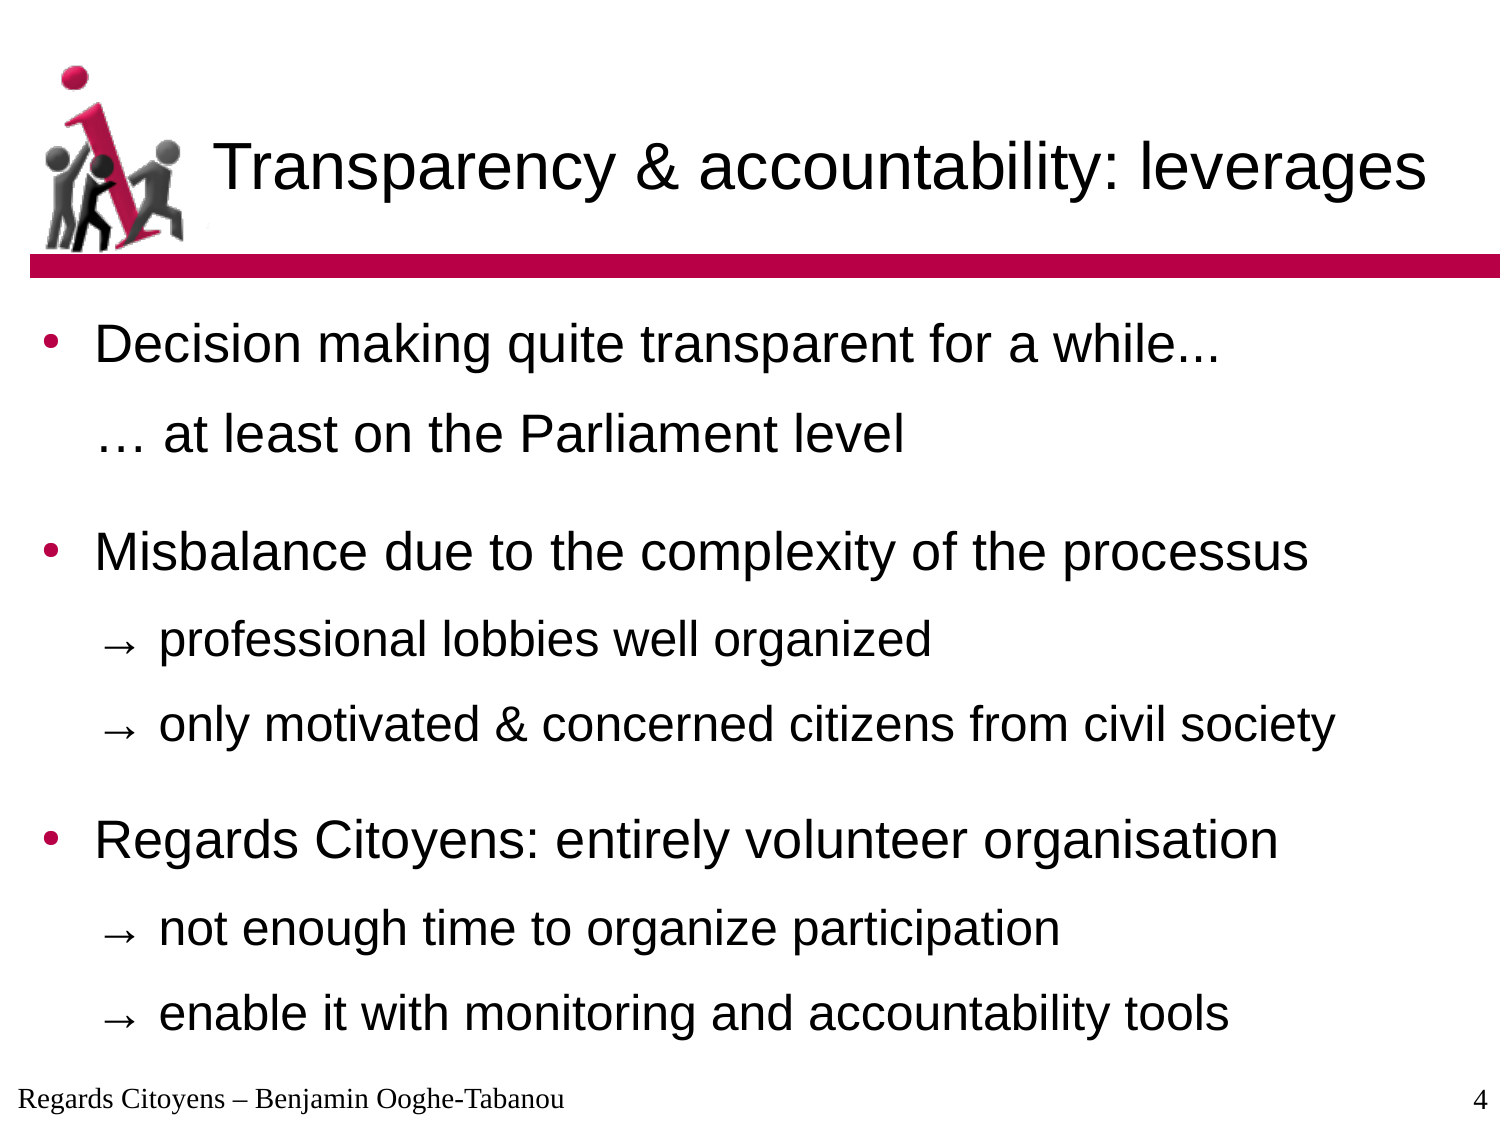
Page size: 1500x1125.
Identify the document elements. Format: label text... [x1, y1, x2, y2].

list Decision making quite transparent for a while... … at least on the Parliament level Misbalance due to the complexity of the processus → professional lobbies well organized → only motivated & concerned citizens from civil society Regards Citoyens: entirely volunteer organisation → not enough time to organize participation → enable it with monitoring and accountability tools [23, 312, 1465, 1125]
text_box [794, 601, 825, 677]
title Transparency & accountability: leverages [212, 70, 1500, 264]
picture [29, 61, 210, 254]
